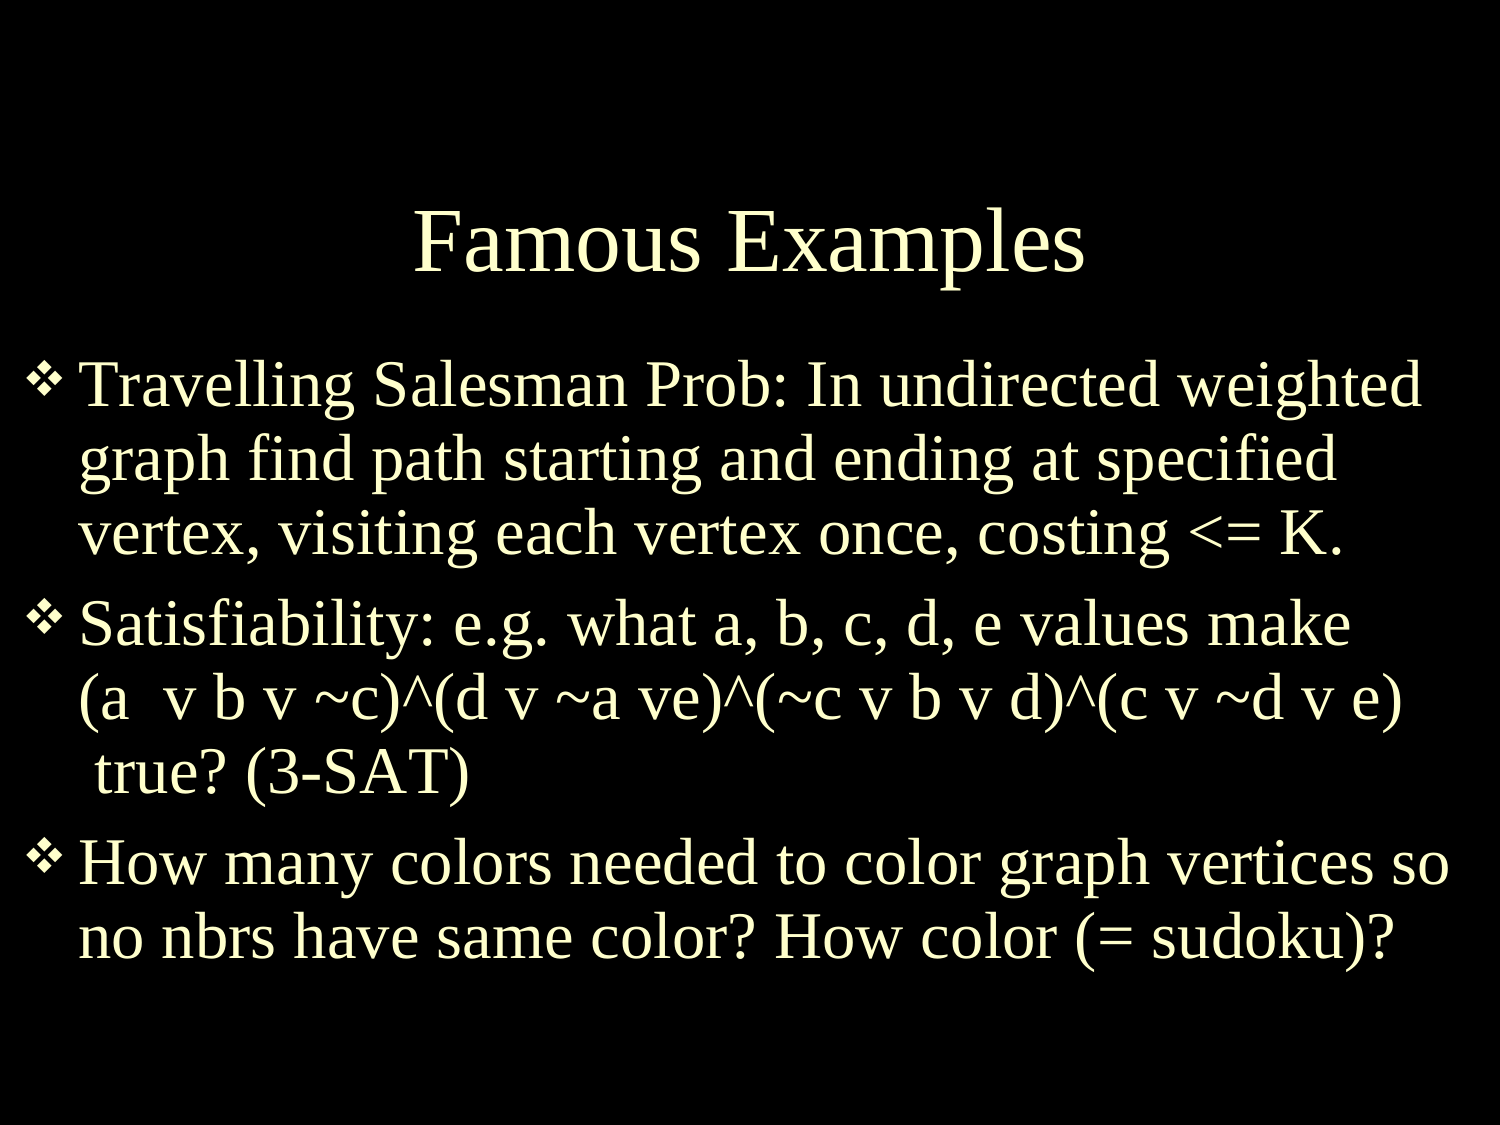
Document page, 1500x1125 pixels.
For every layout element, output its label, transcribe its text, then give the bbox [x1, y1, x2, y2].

title Famous Examples [22, 145, 1480, 336]
list Travelling Salesman Prob: In undirected weighted graph find path starting and ending at specified vertex, visiting each vertex once, costing <= K. Satisfiability: e.g. what a, b, c, d, e values make (a v b v ~c)^(d v ~a ve)^(~c v b v d)^(c v ~d v e) true? (3-SAT) How many colors needed to color graph vertices so no nbrs have same color? How color (= sudoku)? [22, 347, 1482, 1000]
